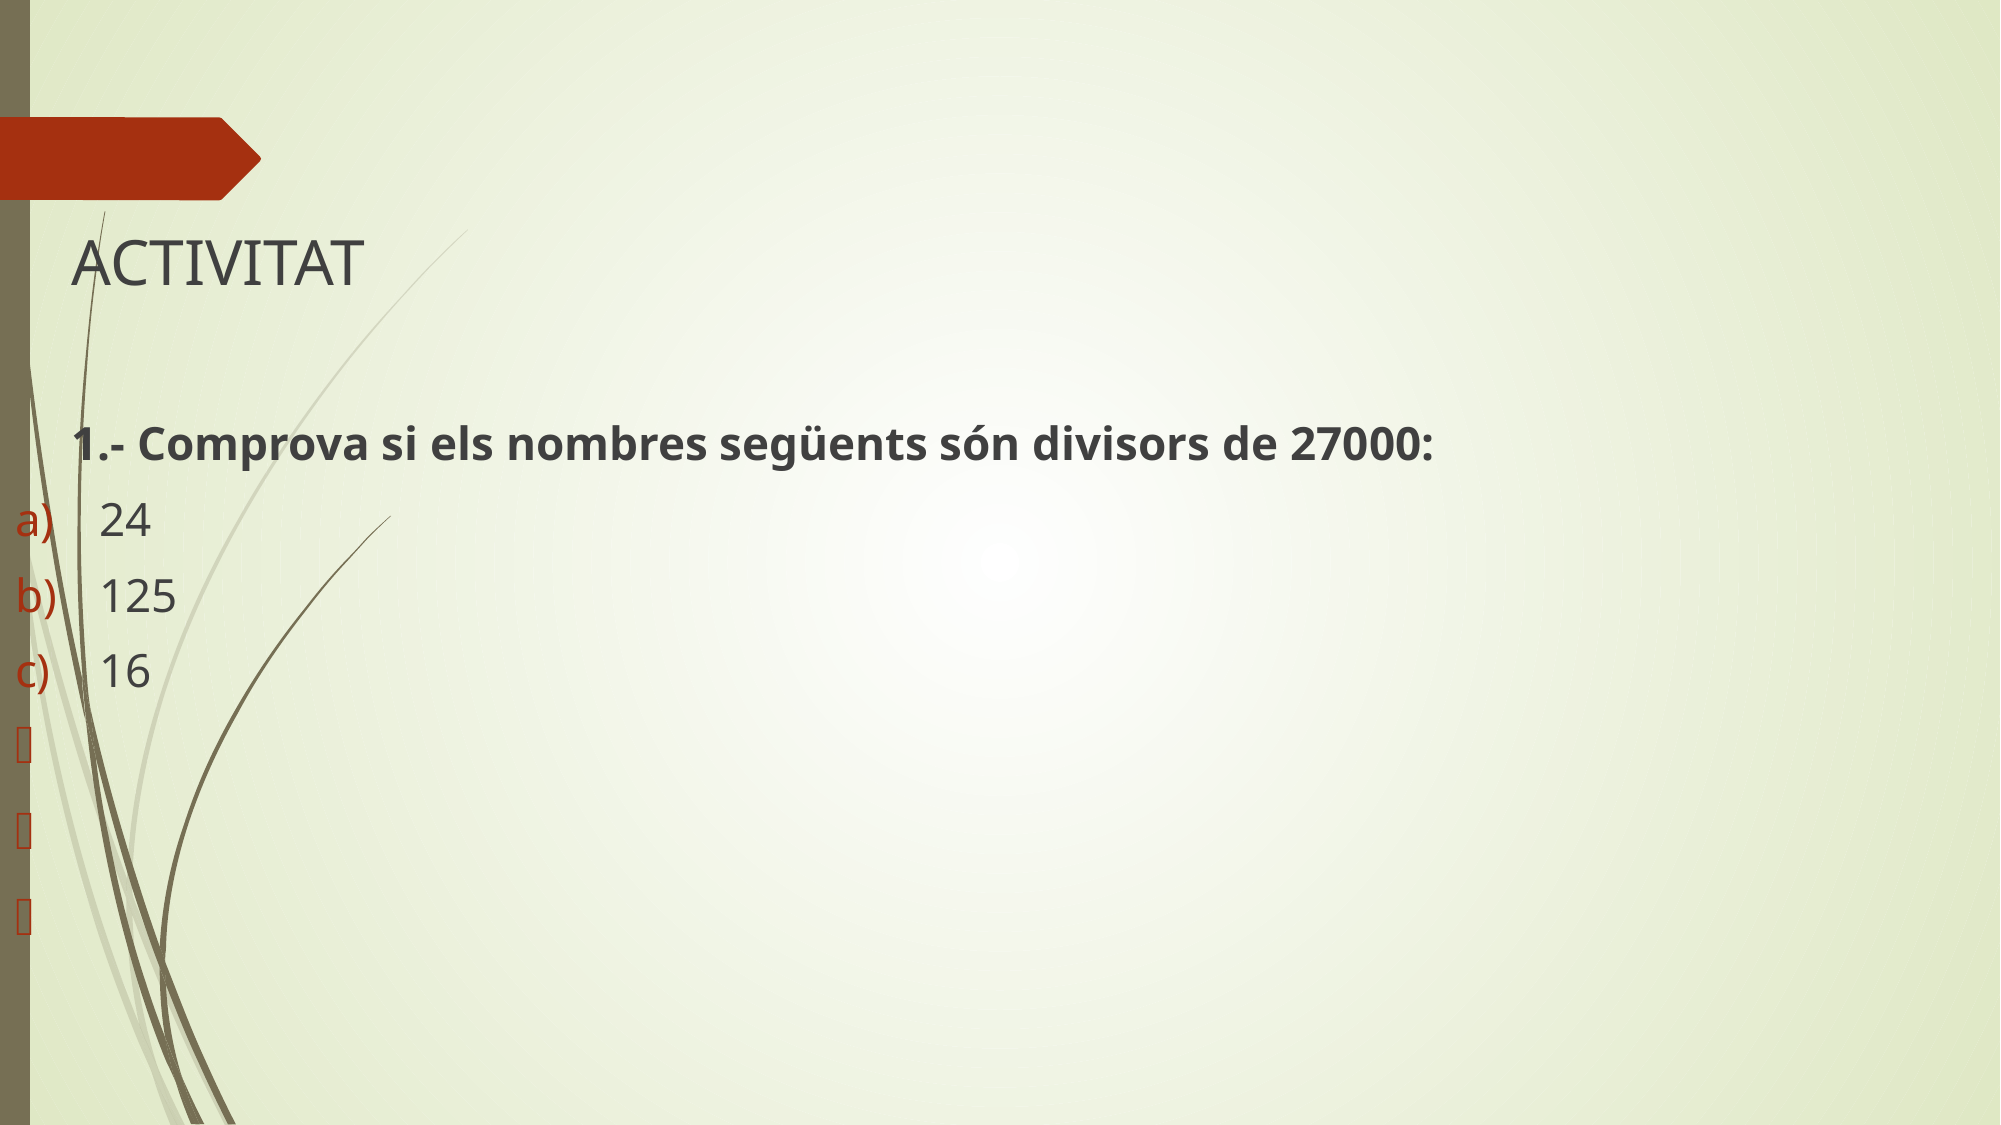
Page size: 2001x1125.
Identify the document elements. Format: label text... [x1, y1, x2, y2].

list ACTIVITAT 1.- Comprova si els nombres següents són divisors de 27000: 24 125 16 [0, 120, 1726, 1014]
